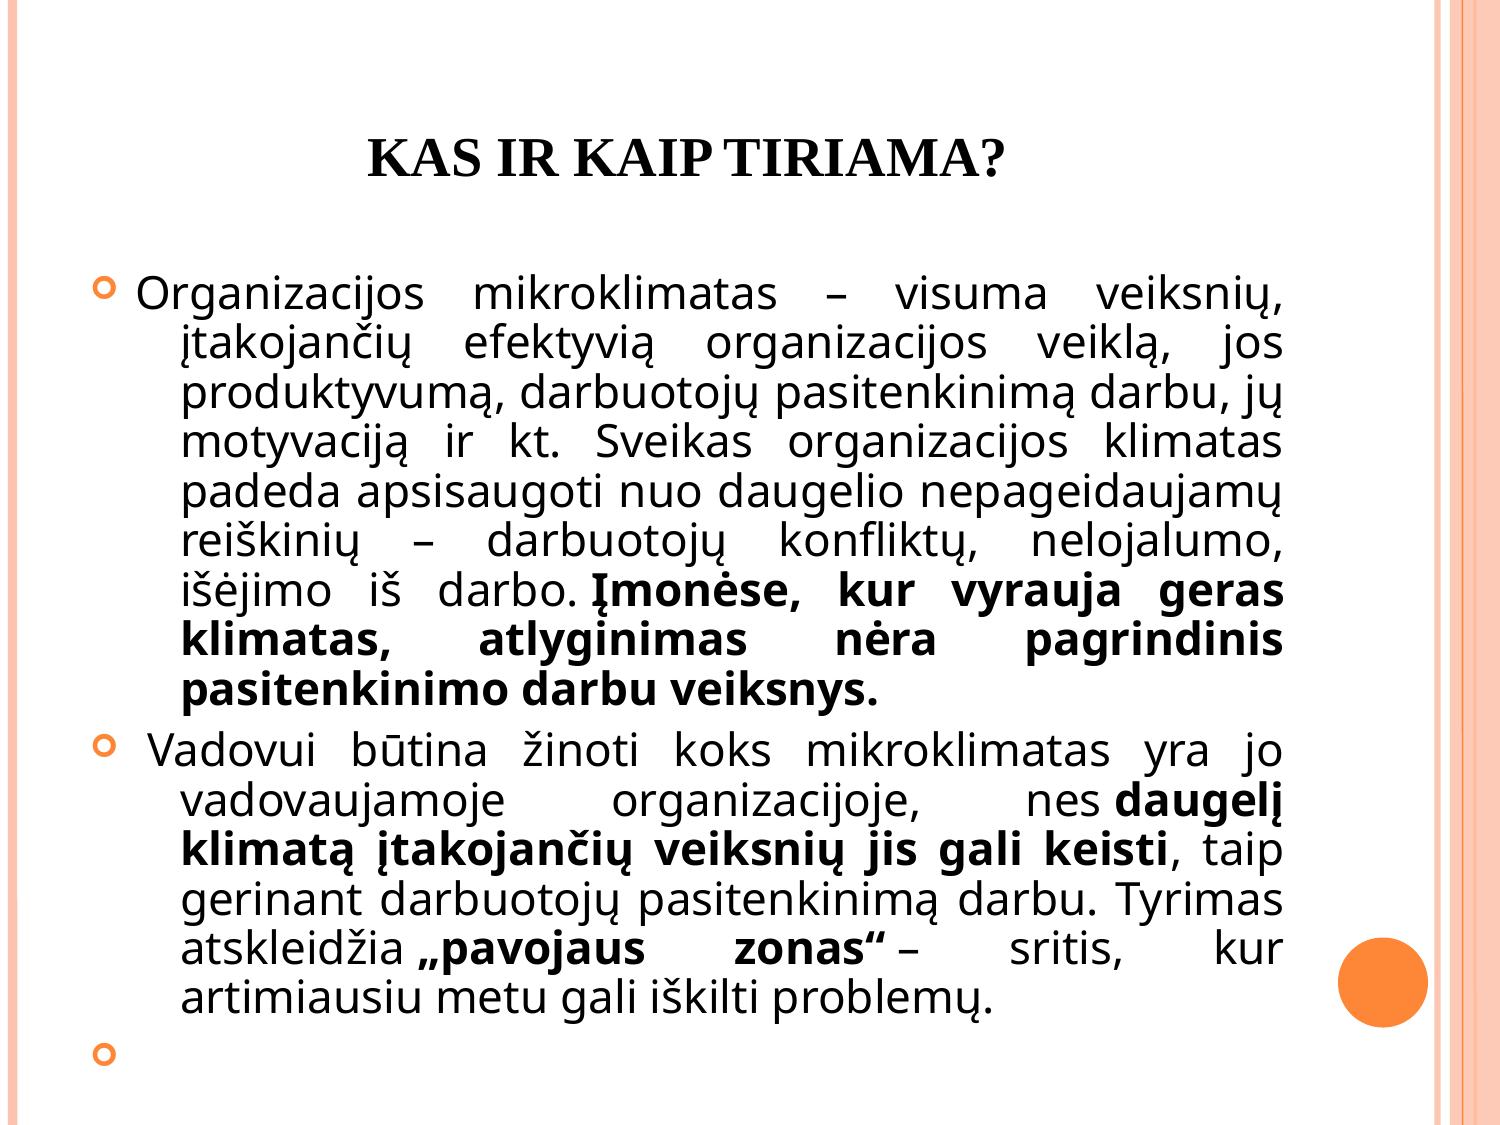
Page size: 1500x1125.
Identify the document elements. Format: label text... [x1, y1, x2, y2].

list Organizacijos mikroklimatas – visuma veiksnių, įtakojančių efektyvią organizacijos veiklą, jos produktyvumą, darbuotojų pasitenkinimą darbu, jų motyvaciją ir kt. Sveikas organizacijos klimatas padeda apsisaugoti nuo daugelio nepageidaujamų reiškinių – darbuotojų konfliktų, nelojalumo, išėjimo iš darbo. Įmonėse, kur vyrauja geras klimatas, atlyginimas nėra pagrindinis pasitenkinimo darbu veiksnys. Vadovui būtina žinoti koks mikroklimatas yra jo vadovaujamoje organizacijoje, nes daugelį klimatą įtakojančių veiksnių jis gali keisti, taip gerinant darbuotojų pasitenkinimą darbu. Tyrimas atskleidžia „pavojaus zonas“ – sritis, kur artimiausiu metu gali iškilti problemų. [75, 262, 1300, 1062]
title Kas ir kaip tiriama? [75, 45, 1300, 233]
